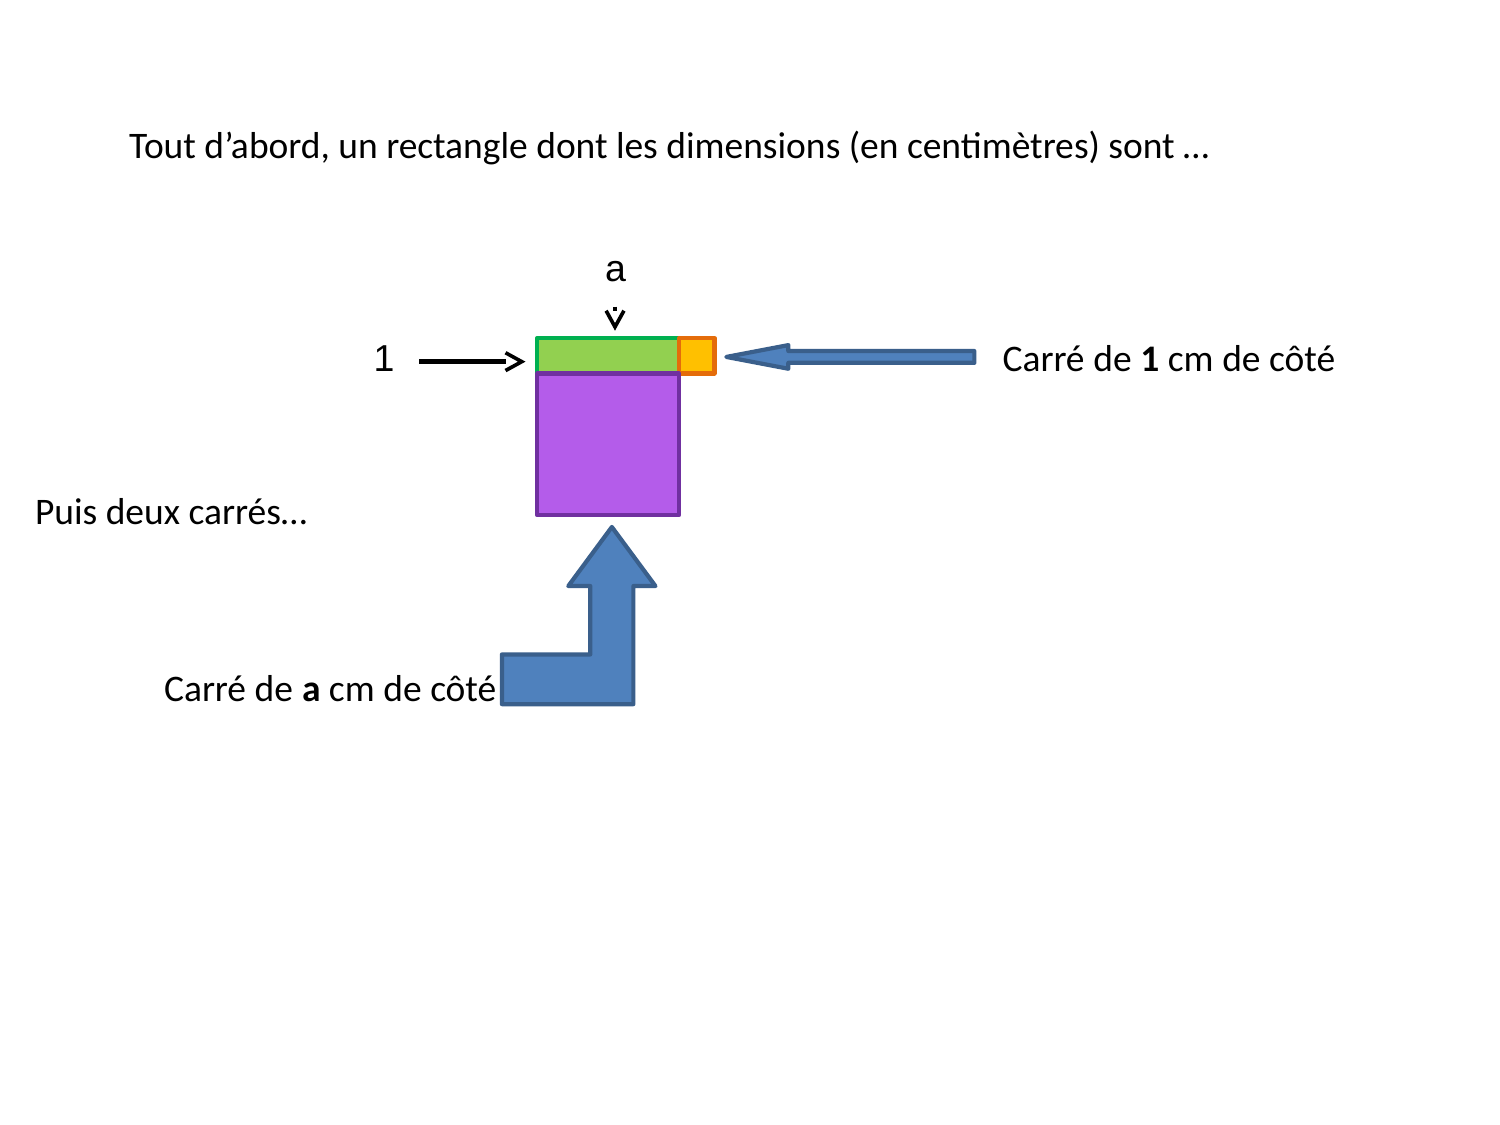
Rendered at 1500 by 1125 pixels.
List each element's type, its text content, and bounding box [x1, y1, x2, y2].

text_box Tout d’abord, un rectangle dont les dimensions (en centimètres) sont … [114, 113, 1226, 174]
text_box [537, 338, 715, 516]
text_box 1 [358, 326, 420, 387]
text_box [726, 345, 975, 369]
text_box Carré de a cm de côté [149, 656, 512, 717]
text_box Puis deux carrés… [20, 479, 323, 540]
text_box Carré de 1 cm de côté [987, 326, 1351, 387]
text_box [501, 527, 656, 705]
text_box a [590, 236, 641, 296]
